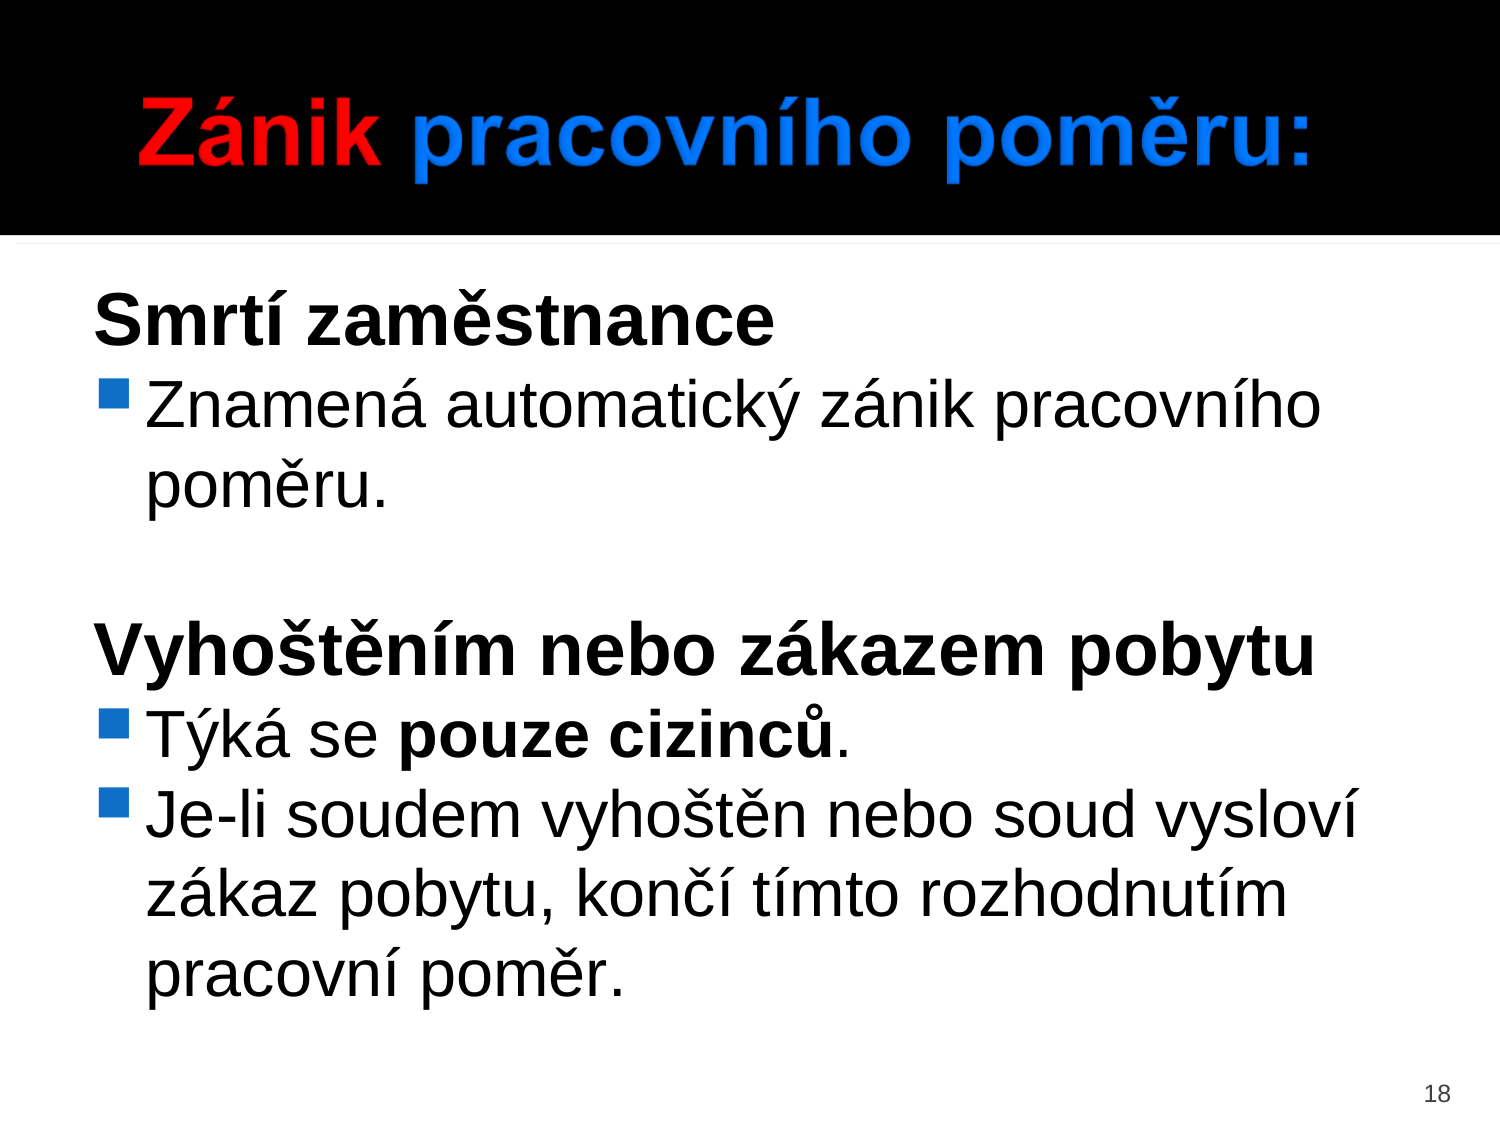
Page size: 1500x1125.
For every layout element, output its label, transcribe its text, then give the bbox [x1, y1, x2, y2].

text_box [80, 43, 1375, 197]
text_box <číslo> [1345, 1062, 1467, 1108]
list Smrtí zaměstnance Znamená automatický zánik pracovního poměru. Vyhoštěním nebo zákazem pobytu Týká se pouze cizinců. Je-li soudem vyhoštěn nebo soud vysloví zákaz pobytu, končí tímto rozhodnutím pracovní poměr. [64, 255, 1418, 1067]
